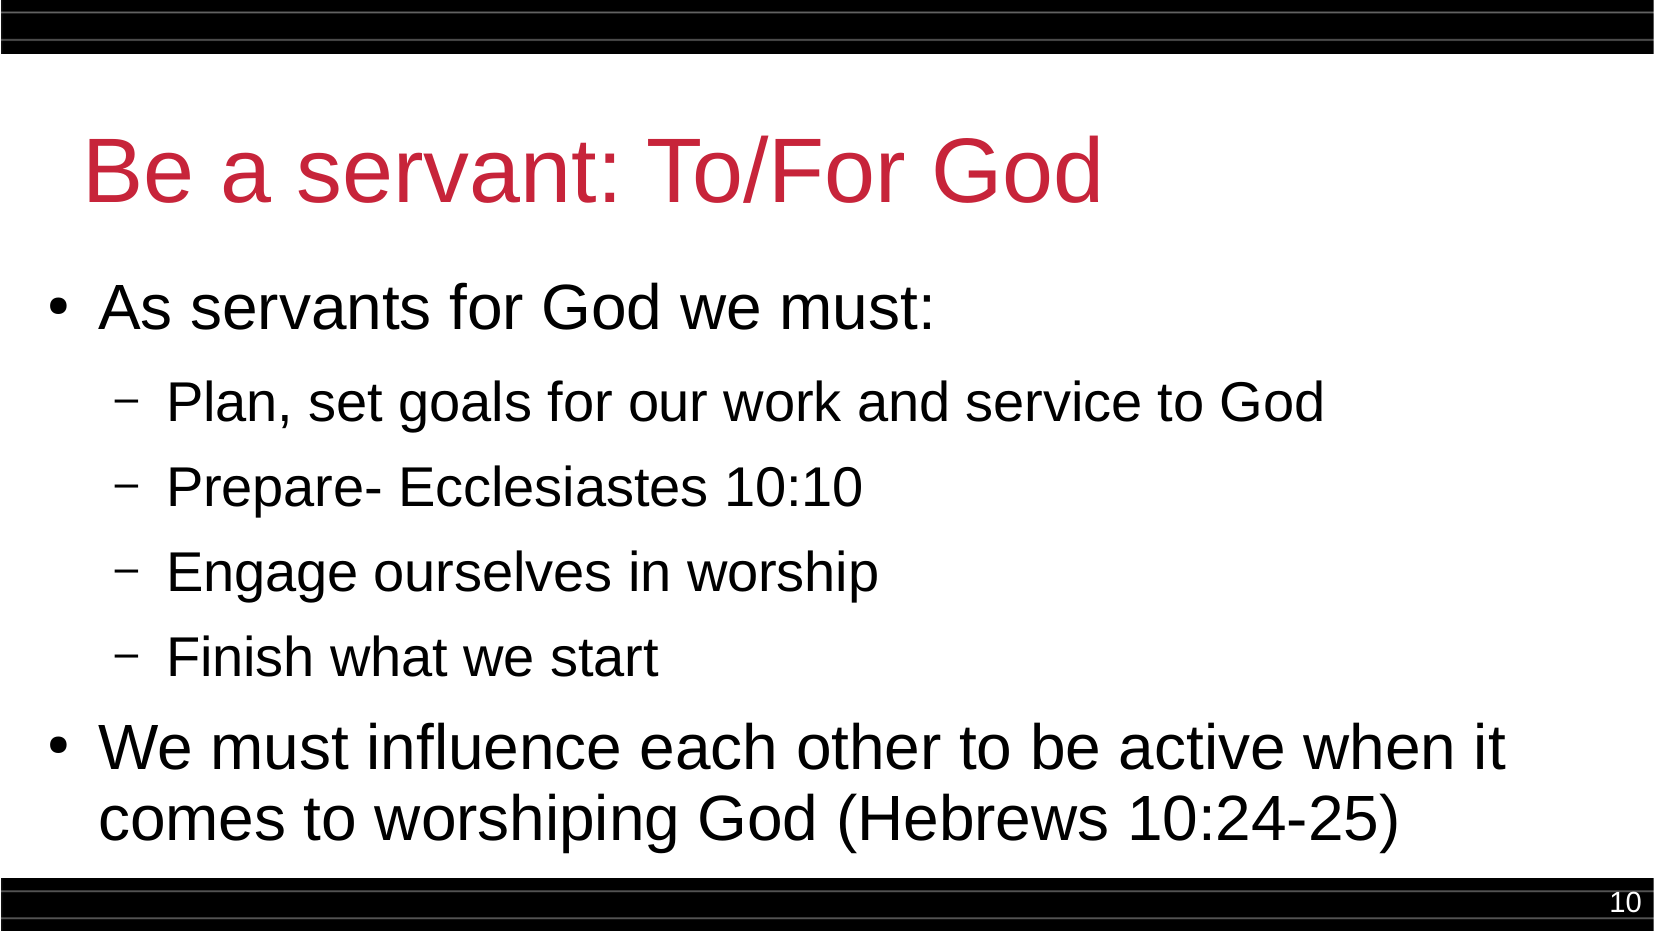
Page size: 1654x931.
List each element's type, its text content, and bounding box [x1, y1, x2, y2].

title Be a servant: To/For God [82, 92, 1571, 249]
list As servants for God we must: Plan, set goals for our work and service to God Prepare- Ecclesiastes 10:10 Engage ourselves in worship Finish what we start We must influence each other to be active when it comes to worshiping God (Hebrews 10:24-25) [30, 271, 1636, 856]
picture [1, 878, 1654, 931]
picture [1, 0, 1654, 54]
